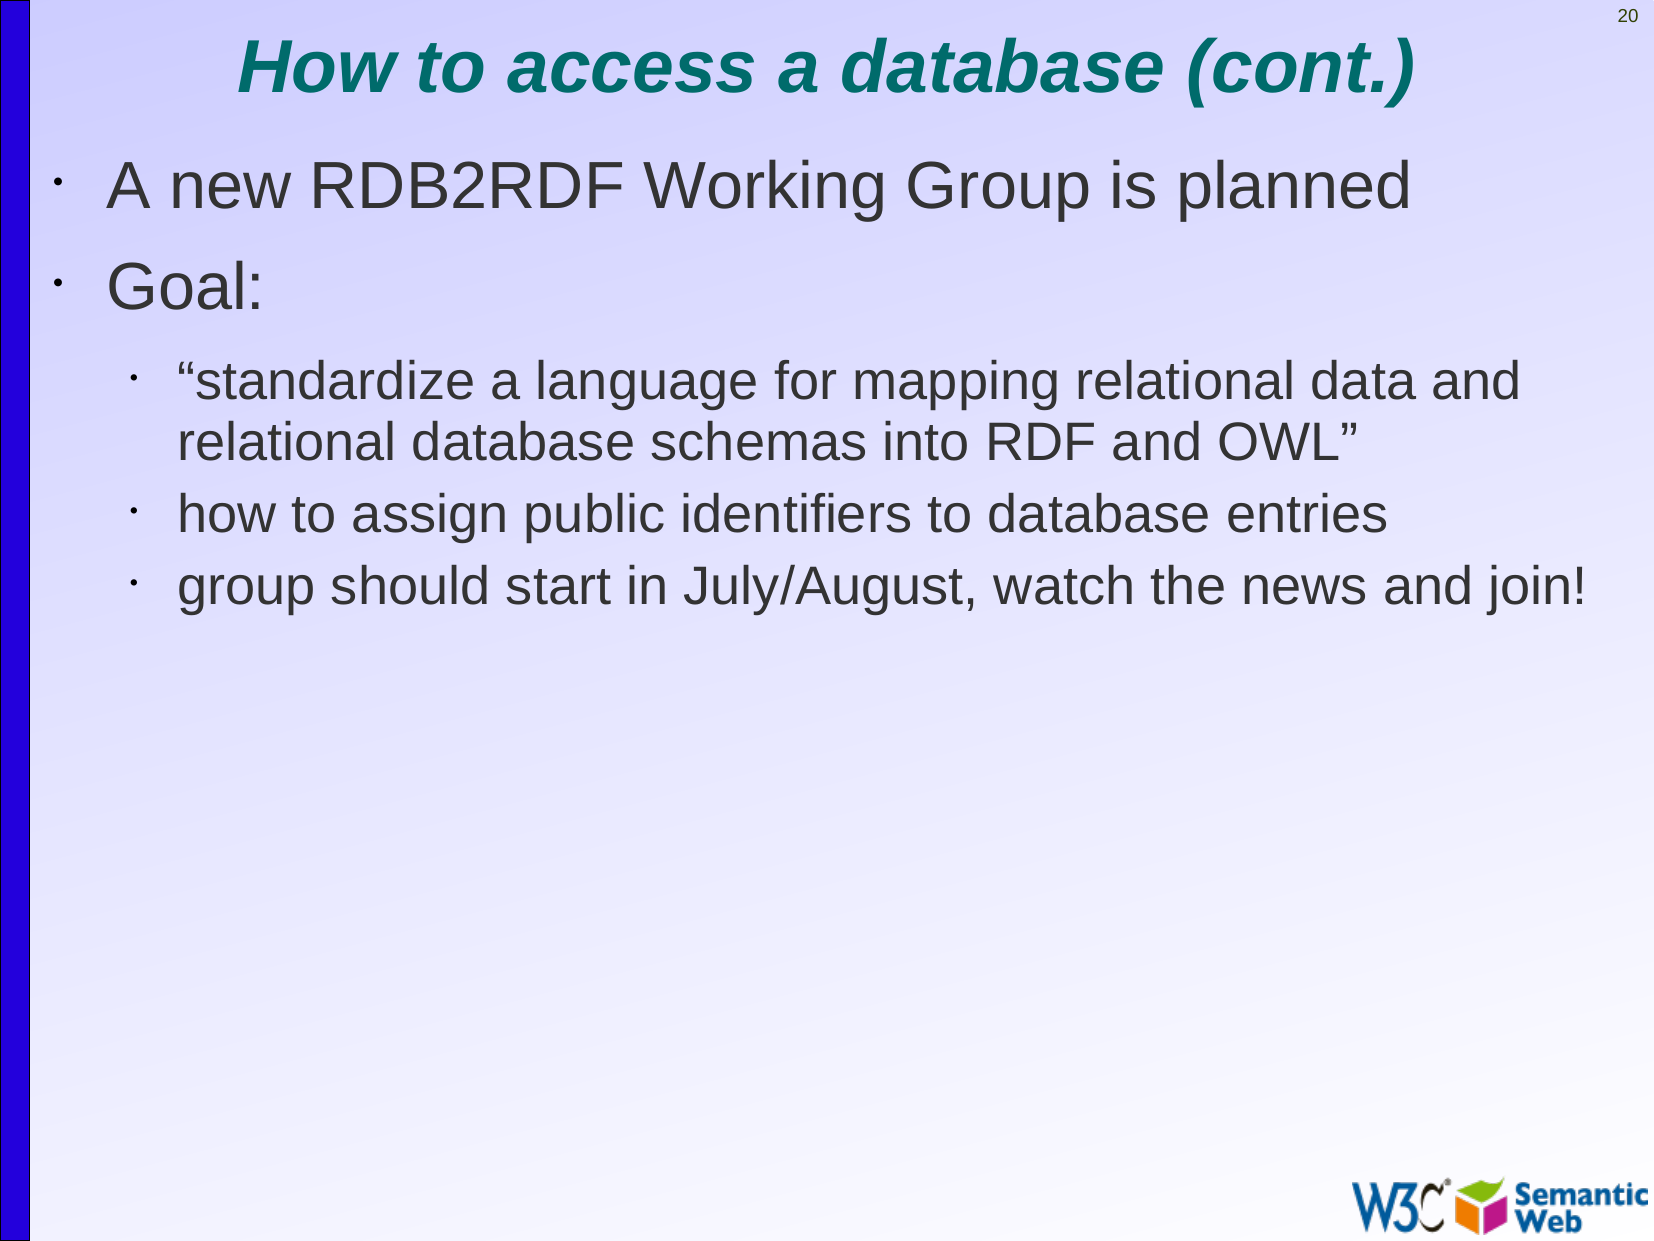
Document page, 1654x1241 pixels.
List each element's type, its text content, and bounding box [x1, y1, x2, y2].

title How to access a database (cont.) [0, 5, 1654, 125]
picture [1352, 1175, 1648, 1235]
list A new RDB2RDF Working Group is planned Goal: “standardize a language for mapping relational data and relational database schemas into RDF and OWL” how to assign public identifiers to database entries group should start in July/August, watch the news and join! [35, 147, 1618, 1119]
